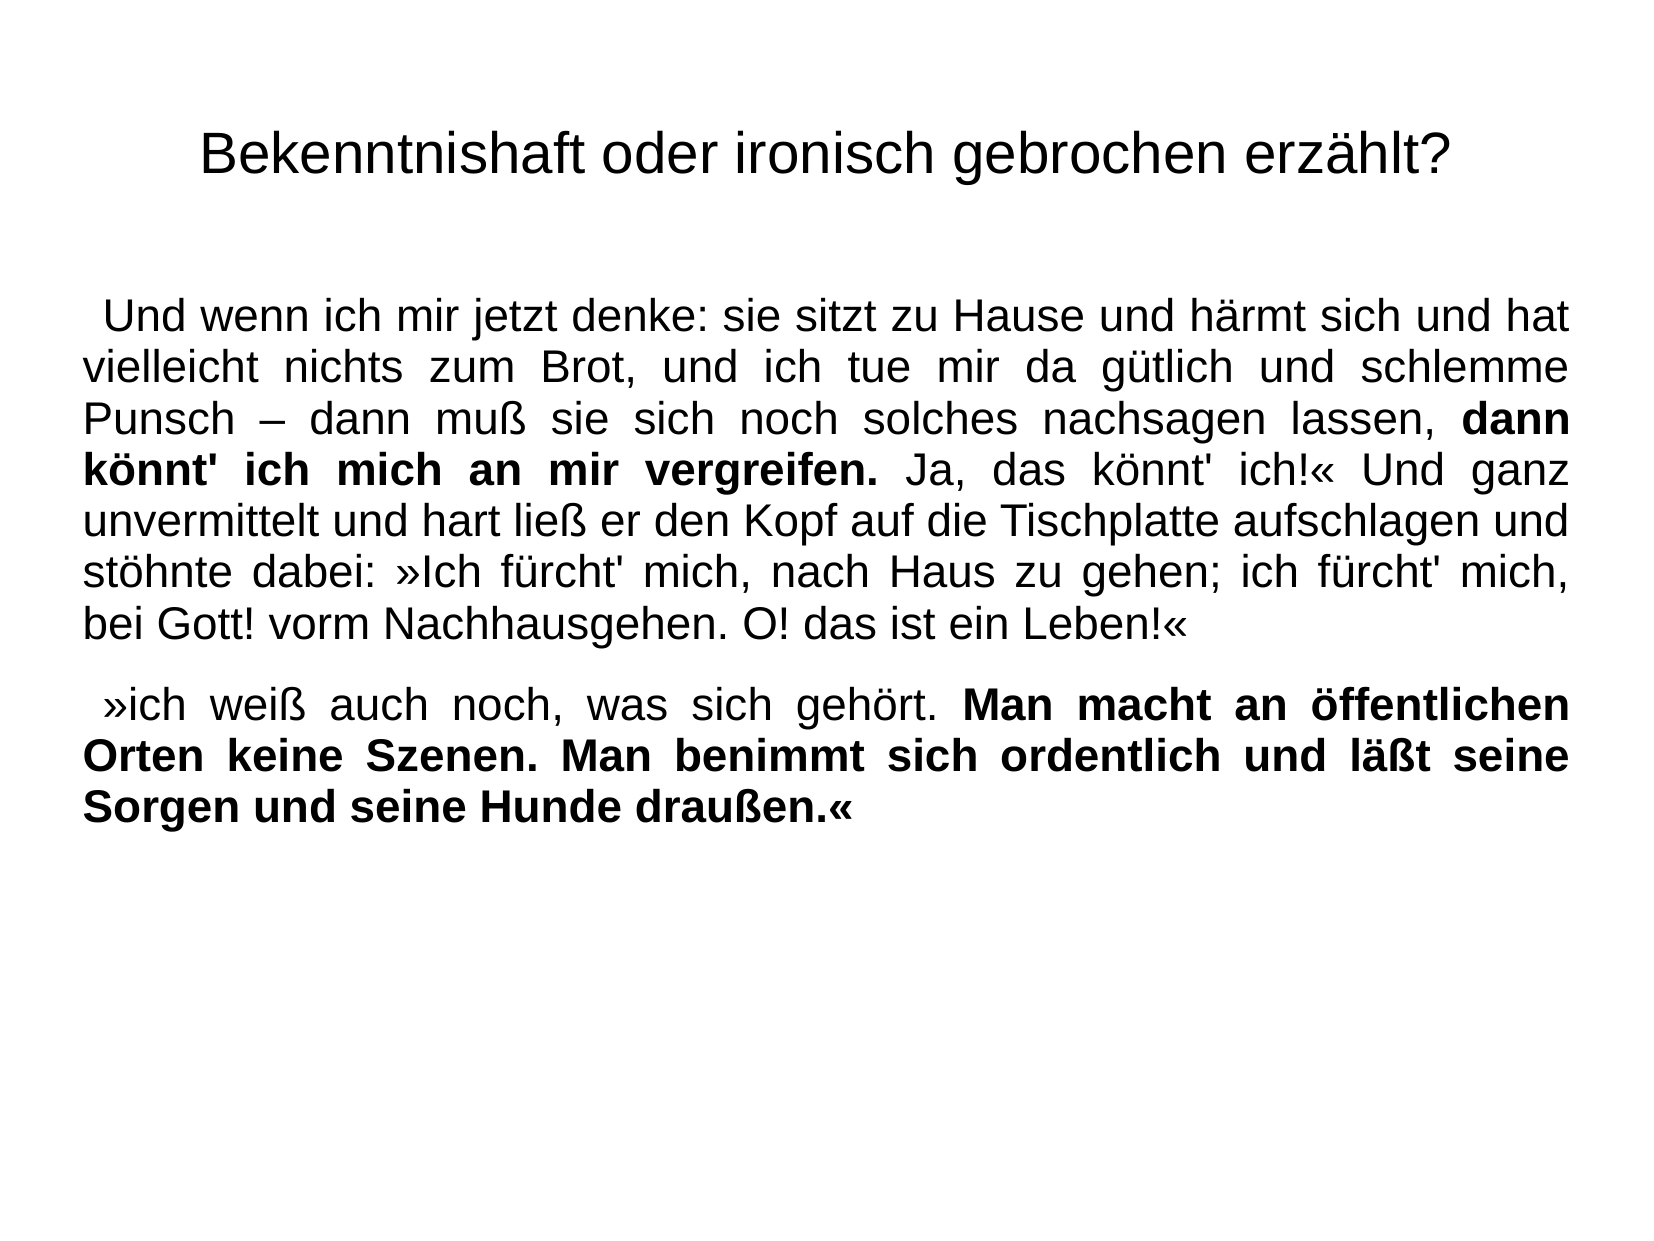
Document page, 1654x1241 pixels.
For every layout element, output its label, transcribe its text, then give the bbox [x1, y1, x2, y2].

title Bekenntnishaft oder ironisch gebrochen erzählt? [82, 49, 1571, 257]
list Und wenn ich mir jetzt denke: sie sitzt zu Hause und härmt sich und hat vielleicht nichts zum Brot, und ich tue mir da gütlich und schlemme Punsch – dann muß sie sich noch solches nachsagen lassen, dann könnt' ich mich an mir vergreifen. Ja, das könnt' ich!« Und ganz unvermittelt und hart ließ er den Kopf auf die Tischplatte aufschlagen und stöhnte dabei: »Ich fürcht' mich, nach Haus zu gehen; ich fürcht' mich, bei Gott! vorm Nachhausgehen. O! das ist ein Leben!« »ich weiß auch noch, was sich gehört. Man macht an öffentlichen Orten keine Szenen. Man benimmt sich ordentlich und läßt seine Sorgen und seine Hunde draußen.« [82, 290, 1571, 1010]
